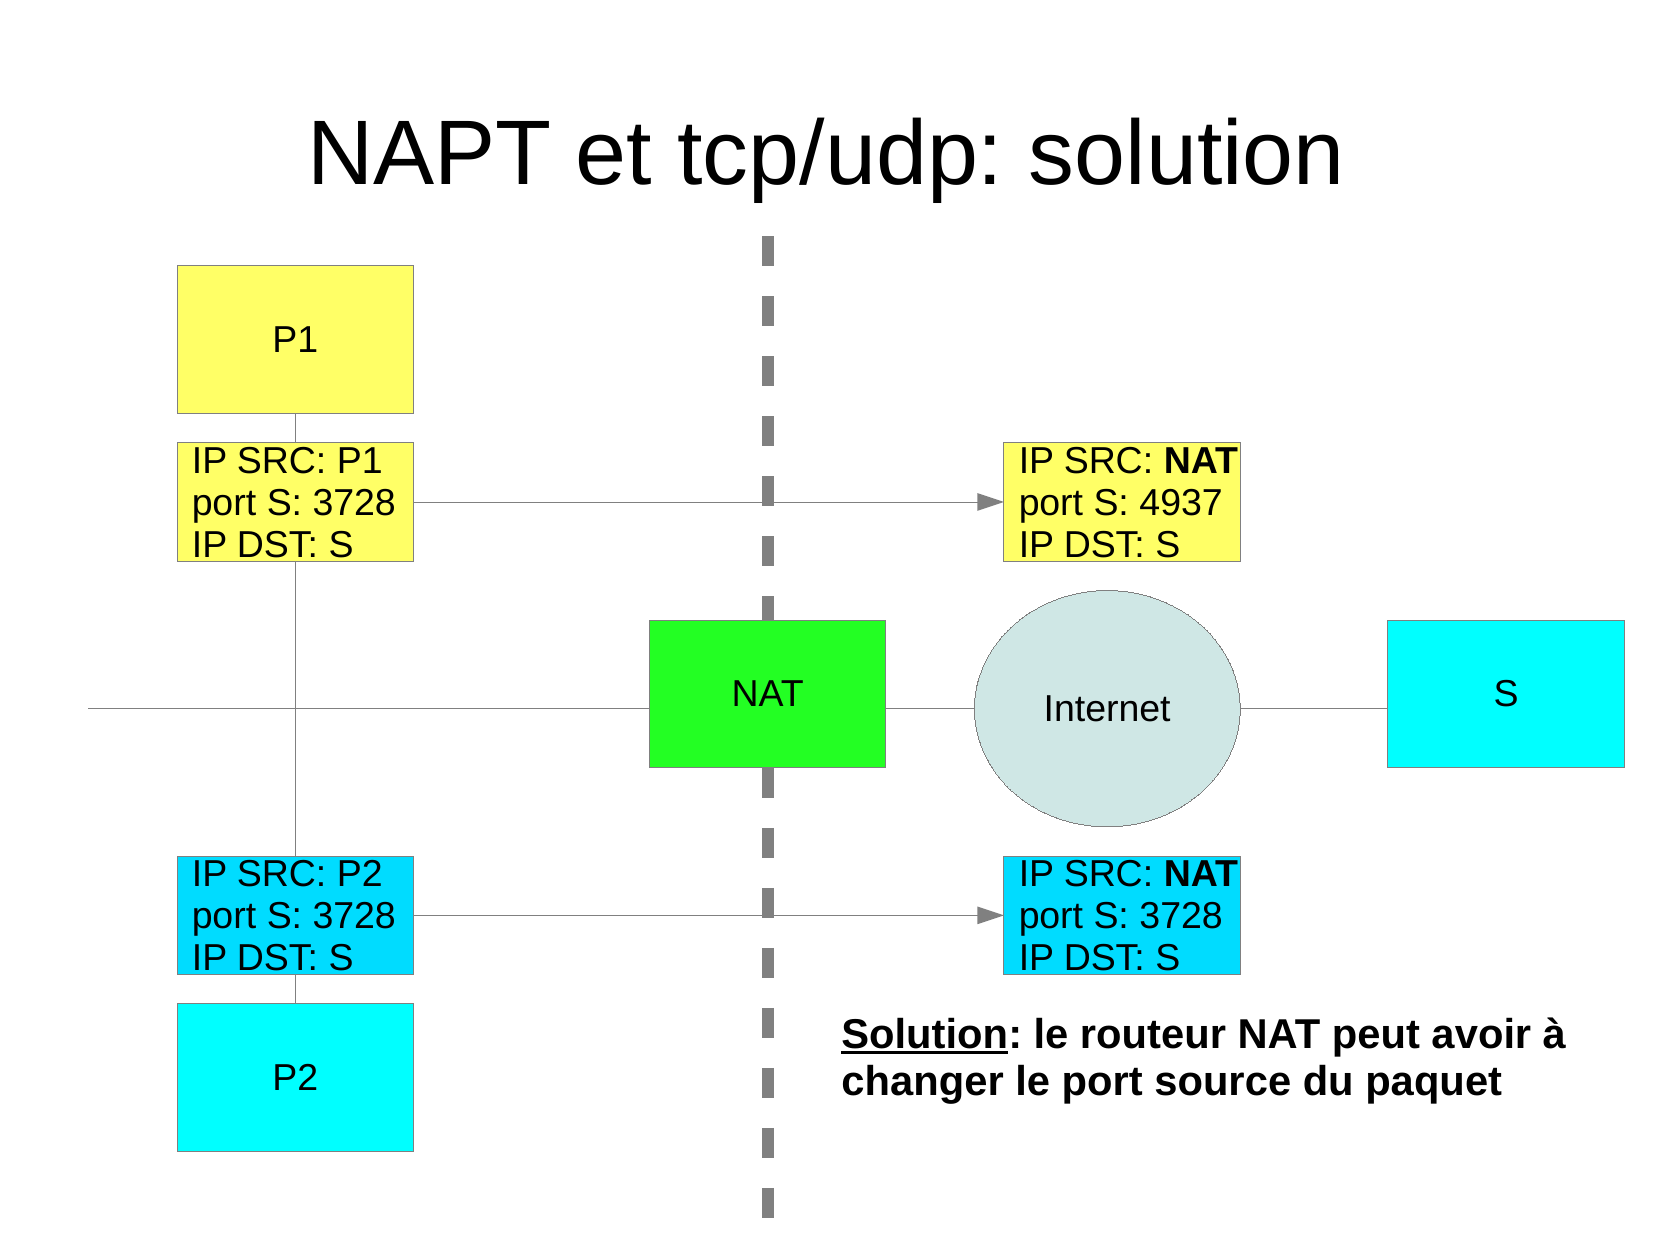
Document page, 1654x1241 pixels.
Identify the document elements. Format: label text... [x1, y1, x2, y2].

text_box NAT [649, 620, 886, 768]
text_box Solution: le routeur NAT peut avoir à changer le port source du paquet [826, 1003, 1625, 1113]
text_box P2 [177, 1003, 414, 1152]
text_box IP SRC: NAT port S: 4937 IP DST: S [1003, 442, 1241, 562]
text_box P1 [177, 265, 414, 414]
text_box S [1387, 620, 1625, 768]
text_box IP SRC: P1 port S: 3728 IP DST: S [177, 442, 414, 562]
text_box IP SRC: NAT port S: 3728 IP DST: S [1003, 856, 1241, 975]
text_box Internet [974, 590, 1241, 827]
title NAPT et tcp/udp: solution [82, 49, 1571, 257]
text_box IP SRC: P2 port S: 3728 IP DST: S [177, 856, 414, 975]
